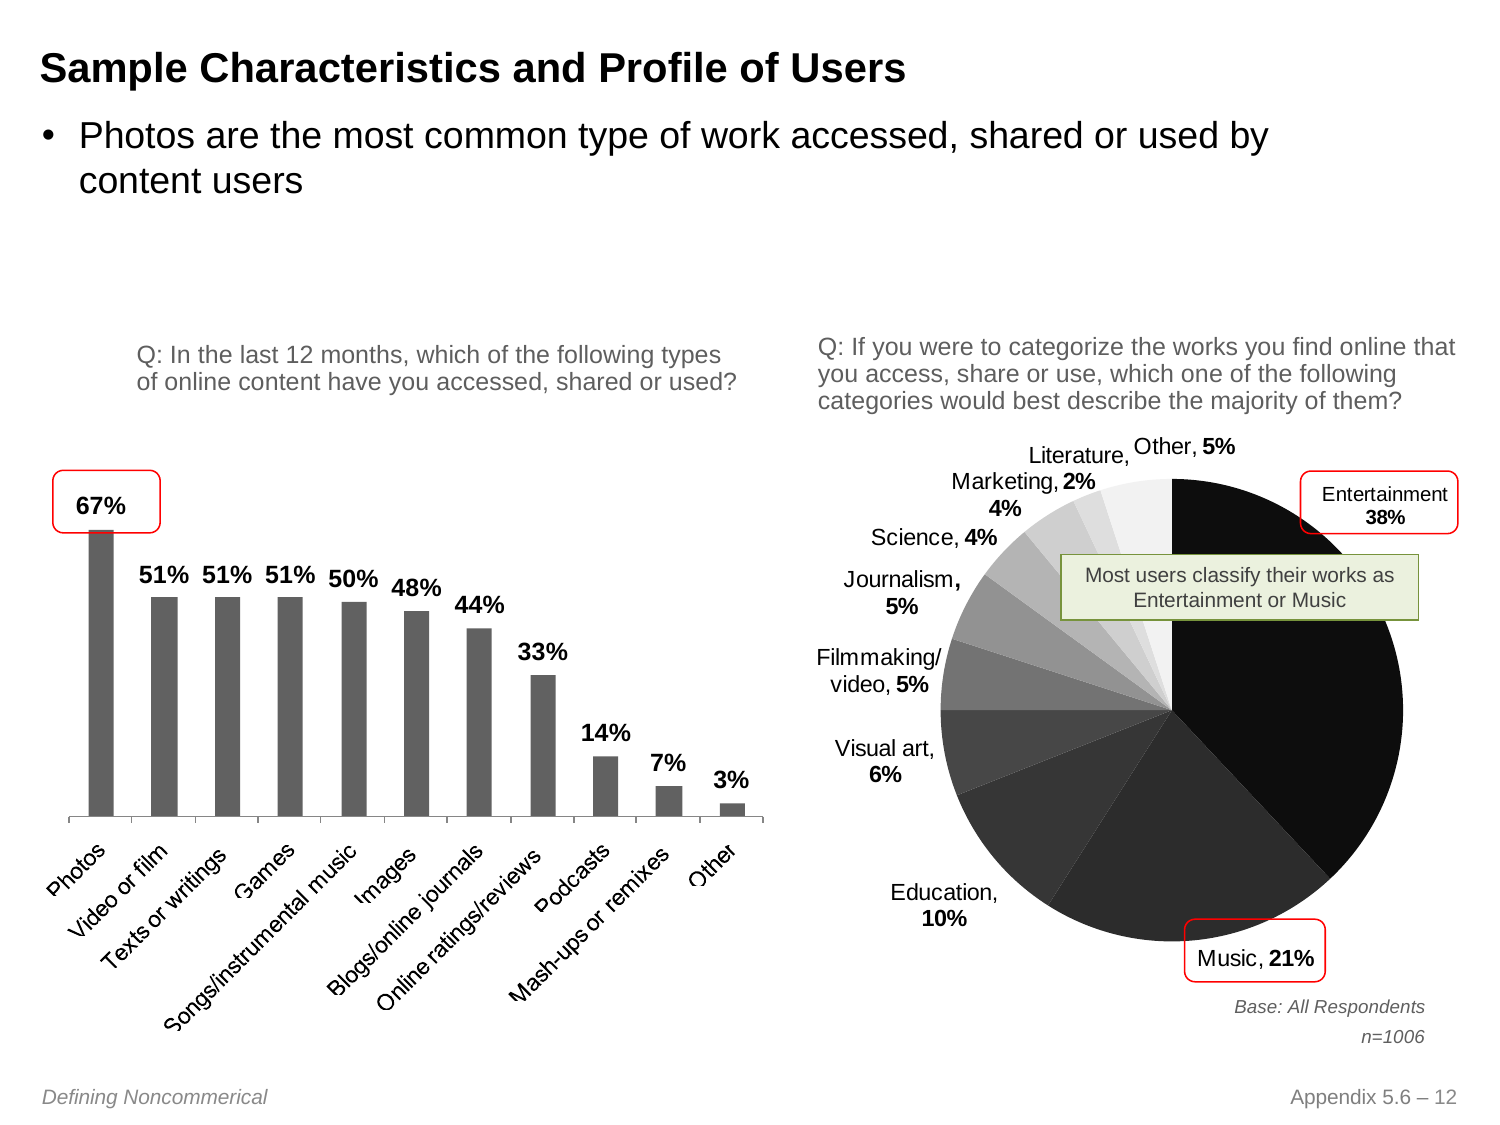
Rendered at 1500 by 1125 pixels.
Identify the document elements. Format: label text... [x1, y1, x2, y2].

picture [796, 400, 1500, 1043]
picture [0, 433, 791, 1074]
text_box Most users classify their works as Entertainment or Music [1061, 554, 1419, 620]
text_box Appendix 5.6 – <number> [1121, 1066, 1472, 1125]
text_box n=1006 [1125, 1026, 1440, 1055]
text_box Sample Characteristics and Profile of Users [24, 27, 1288, 110]
text_box Q: If you were to categorize the works you find online that you access, share or use, which one of the following categories would best describe the majority of them? [803, 322, 1476, 428]
text_box Photos are the most common type of work accessed, shared or used by content users [27, 103, 1409, 210]
text_box Base: All Respondents [982, 987, 1441, 1026]
text_box Q: In the last 12 months, which of the following types of online content have you accessed, shared or used? [121, 316, 757, 422]
text_box Defining Noncommerical [27, 1066, 503, 1125]
